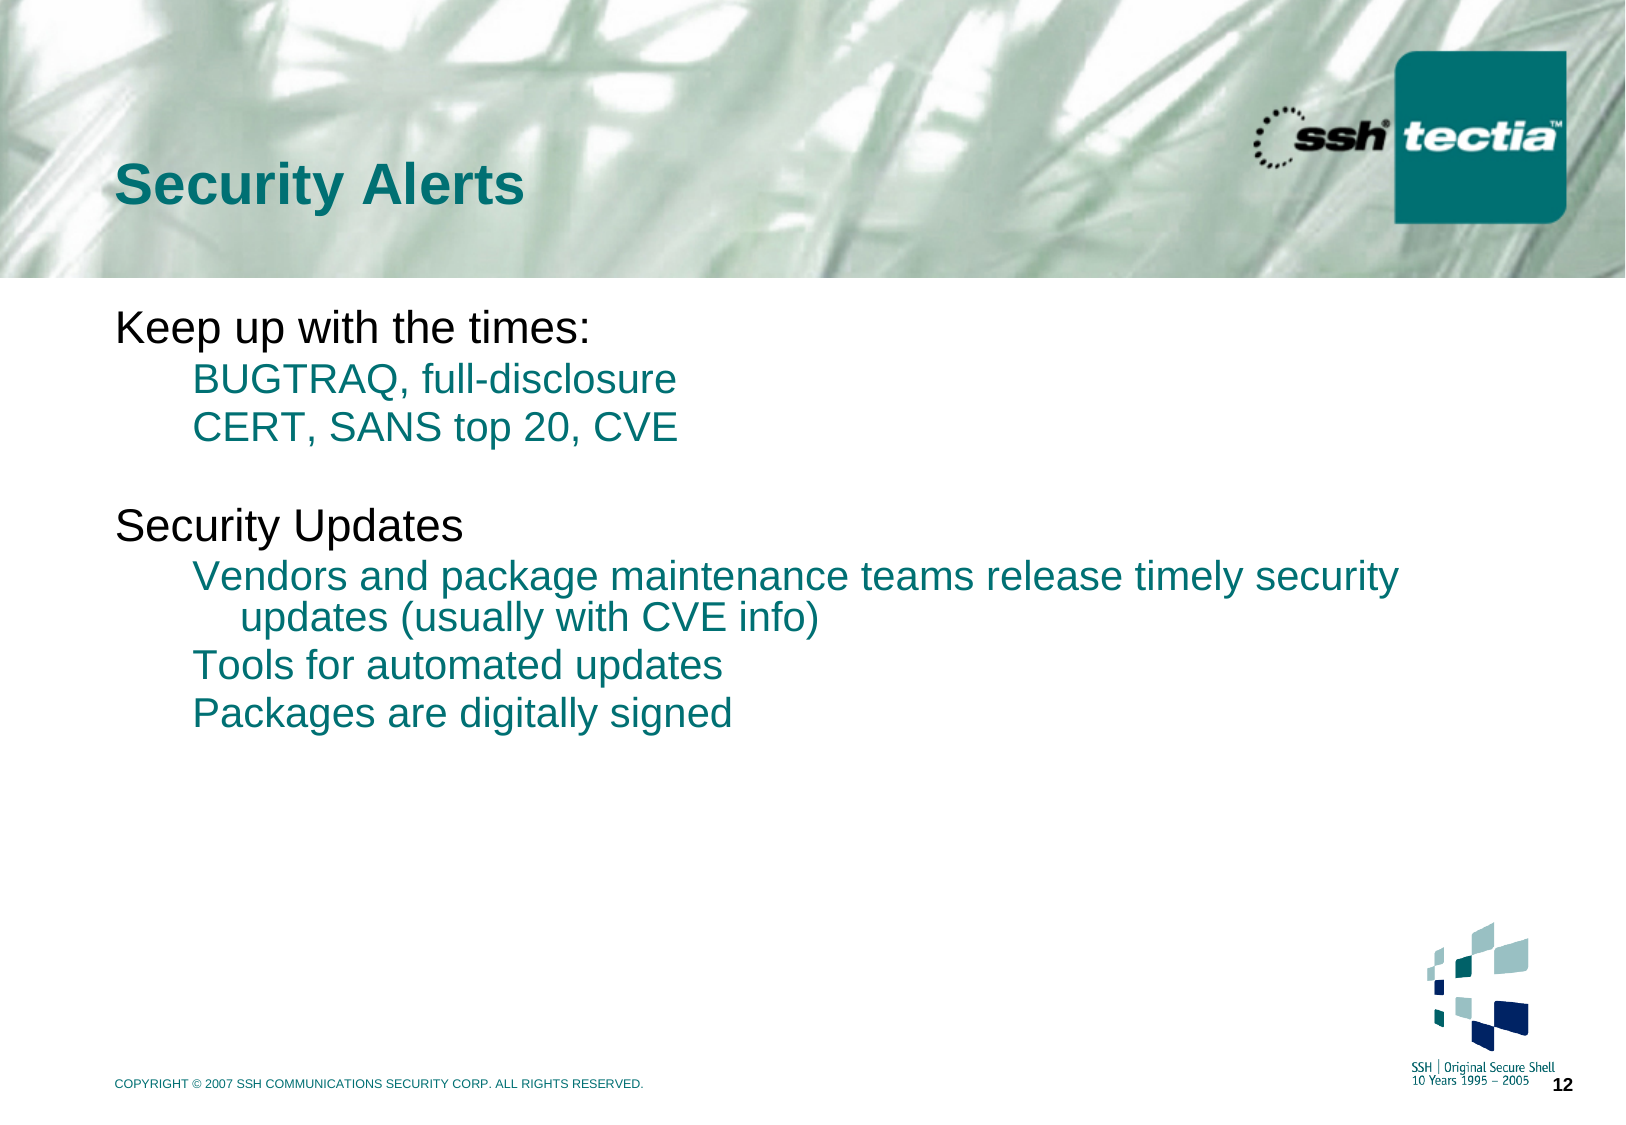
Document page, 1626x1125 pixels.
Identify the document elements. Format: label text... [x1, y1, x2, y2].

picture [0, 0, 1626, 278]
title Security Alerts [99, 99, 923, 276]
list Keep up with the times: BUGTRAQ, full-disclosure CERT, SANS top 20, CVE Security Updates Vendors and package maintenance teams release timely security updates (usually with CVE info) Tools for automated updates Packages are digitally signed [99, 299, 1575, 1000]
